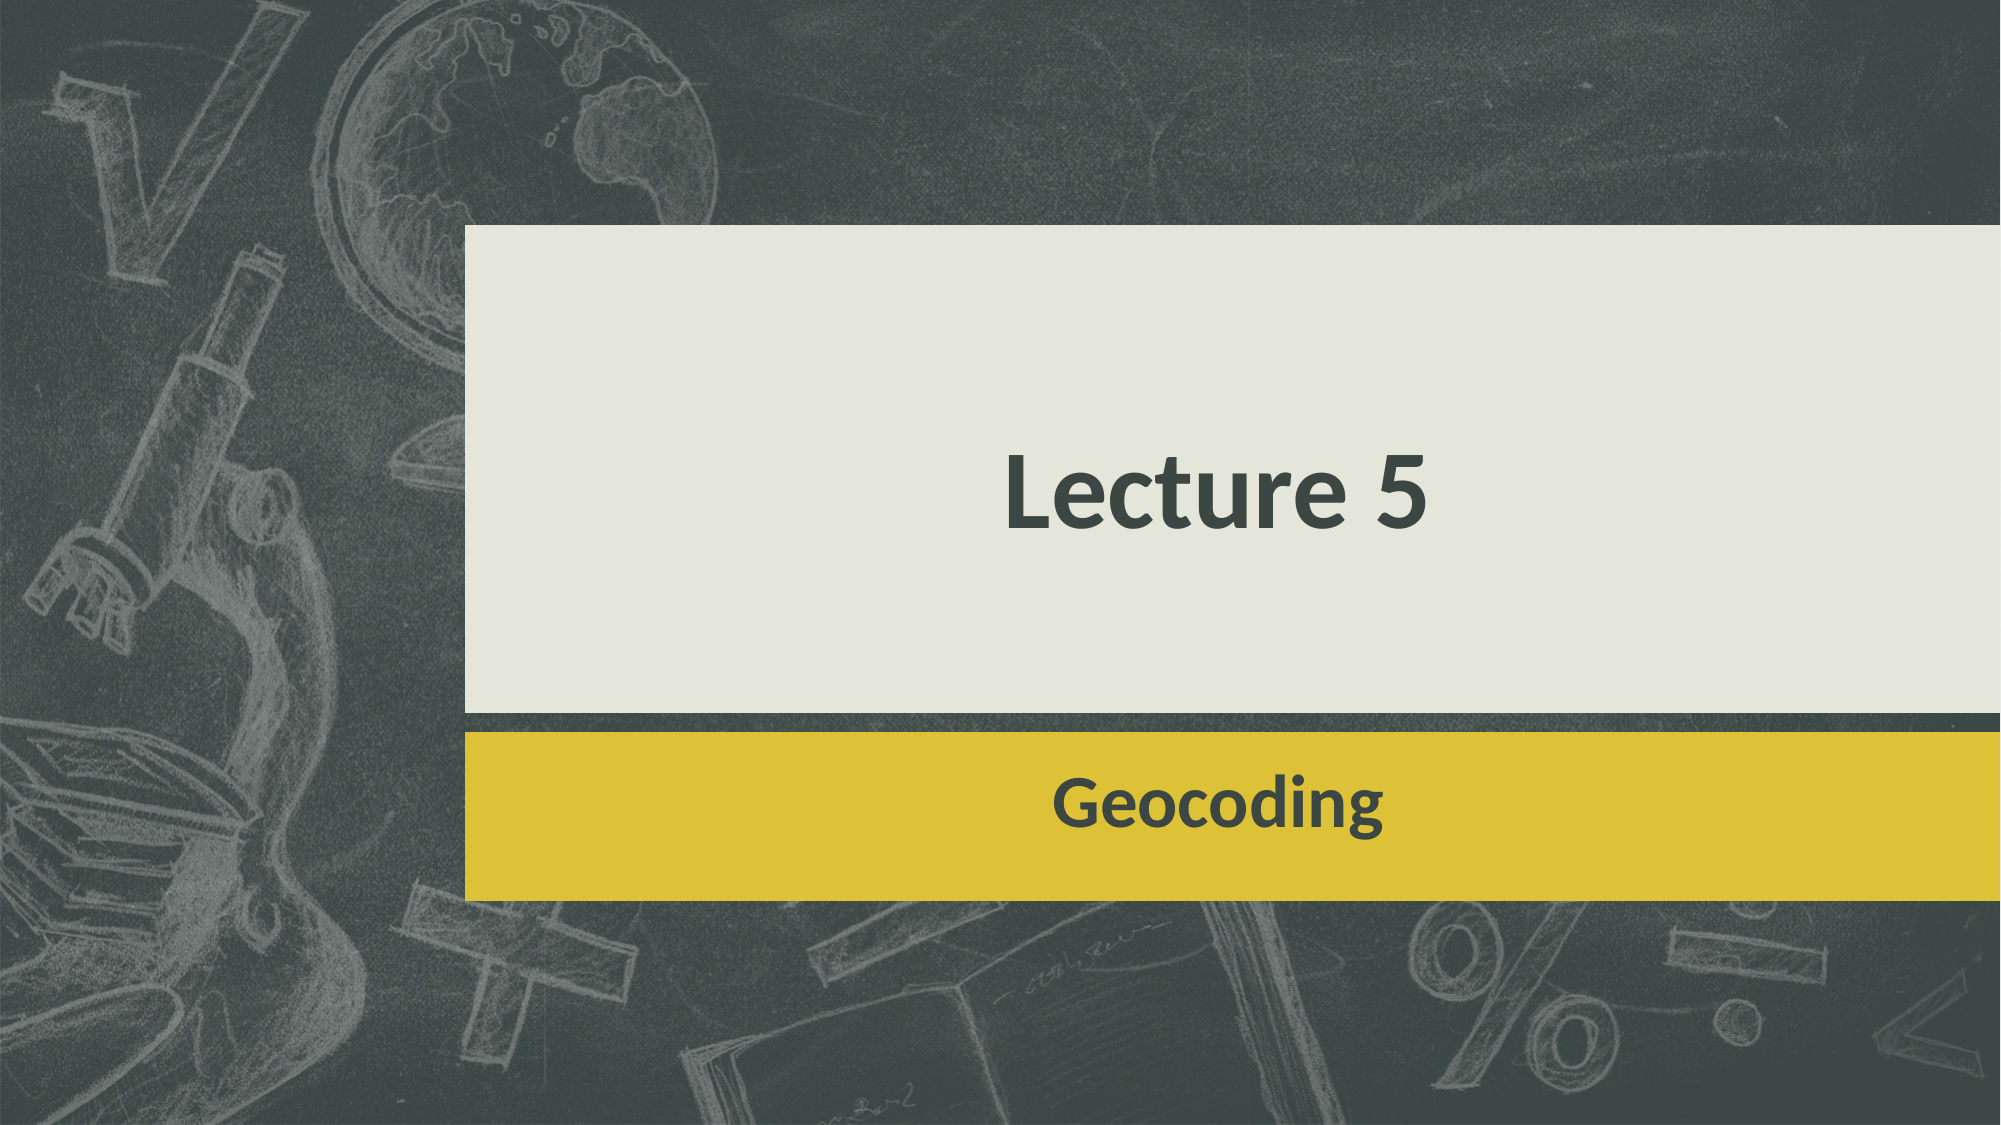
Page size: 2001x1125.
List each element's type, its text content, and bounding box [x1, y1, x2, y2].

subtitle Geocoding [520, 744, 1916, 887]
title Lecture 5 [520, 318, 1916, 711]
